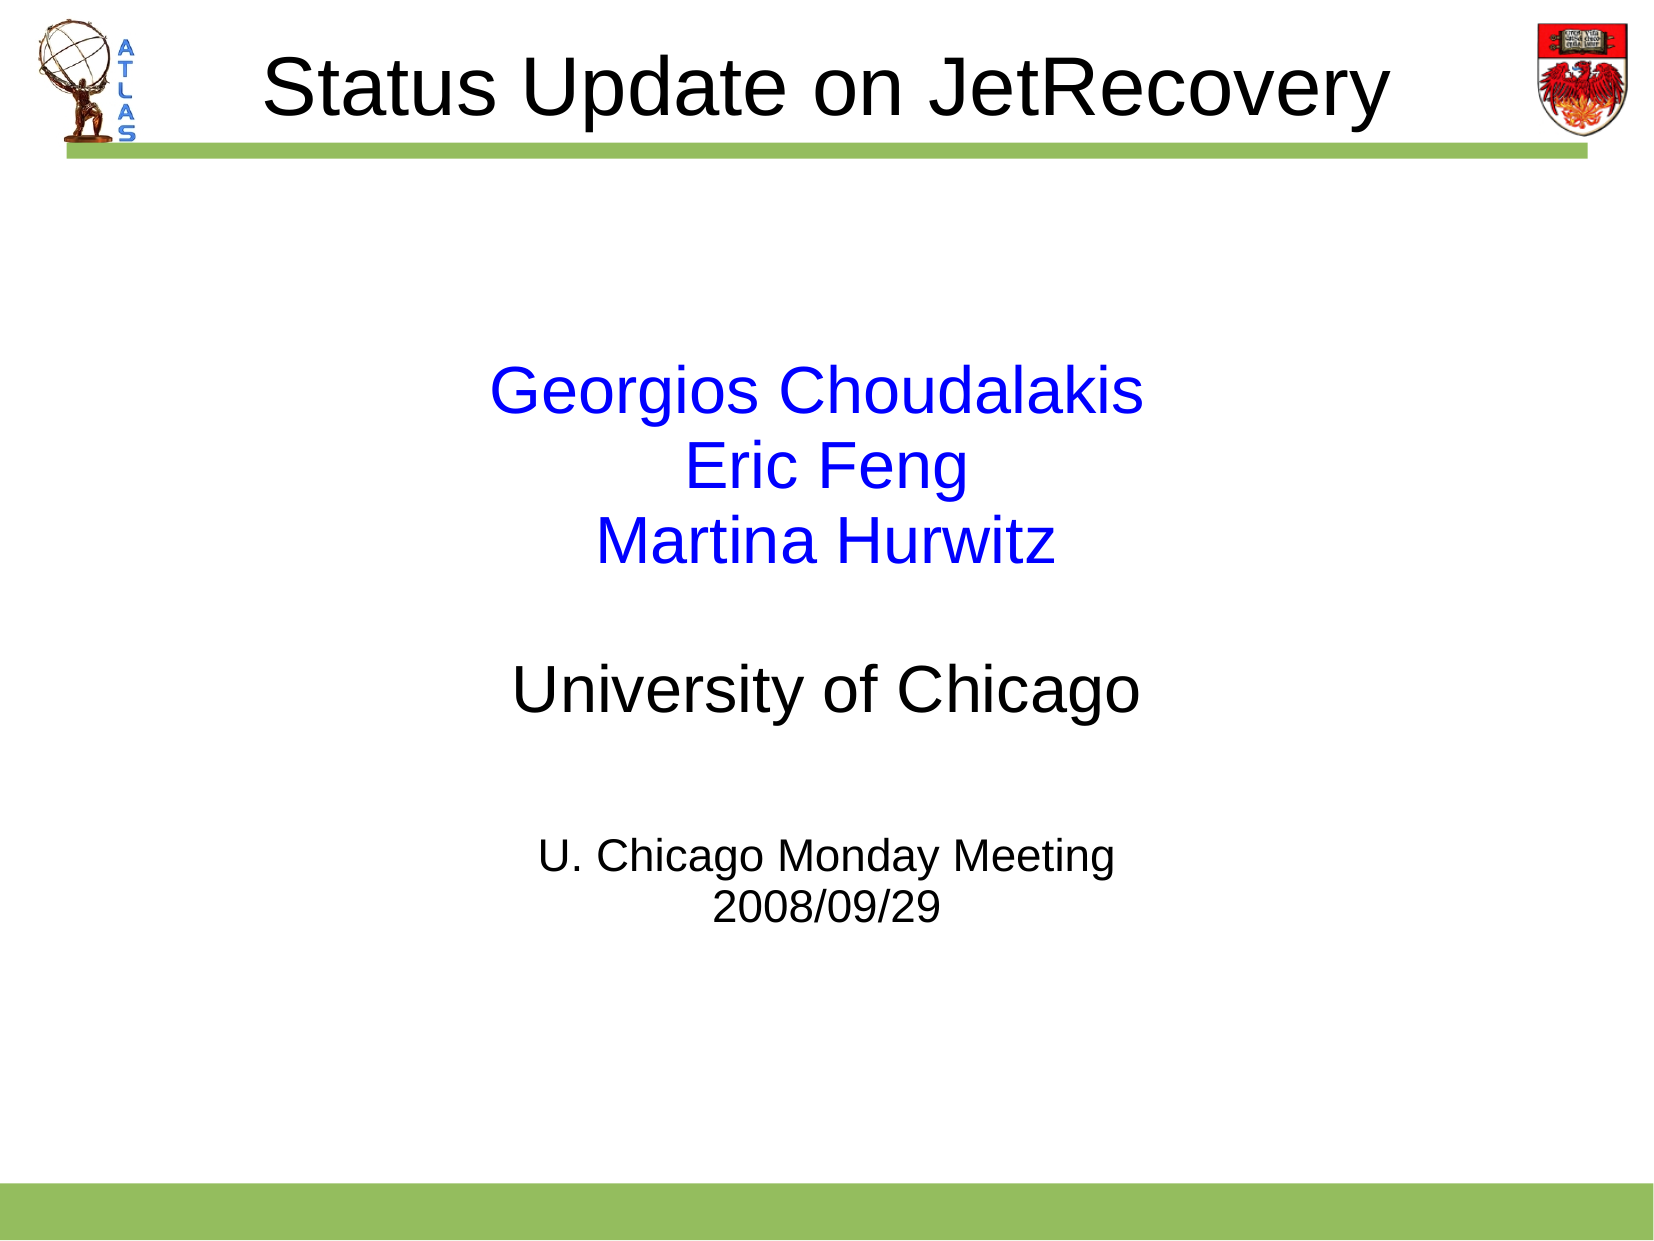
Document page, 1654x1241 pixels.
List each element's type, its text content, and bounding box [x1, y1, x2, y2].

picture [2, 8, 172, 155]
title Status Update on JetRecovery [82, 39, 1571, 134]
picture [1537, 23, 1629, 137]
subtitle Georgios Choudalakis Eric Feng Martina Hurwitz University of Chicago U. Chicago Monday Meeting 2008/09/29 [82, 193, 1571, 1144]
